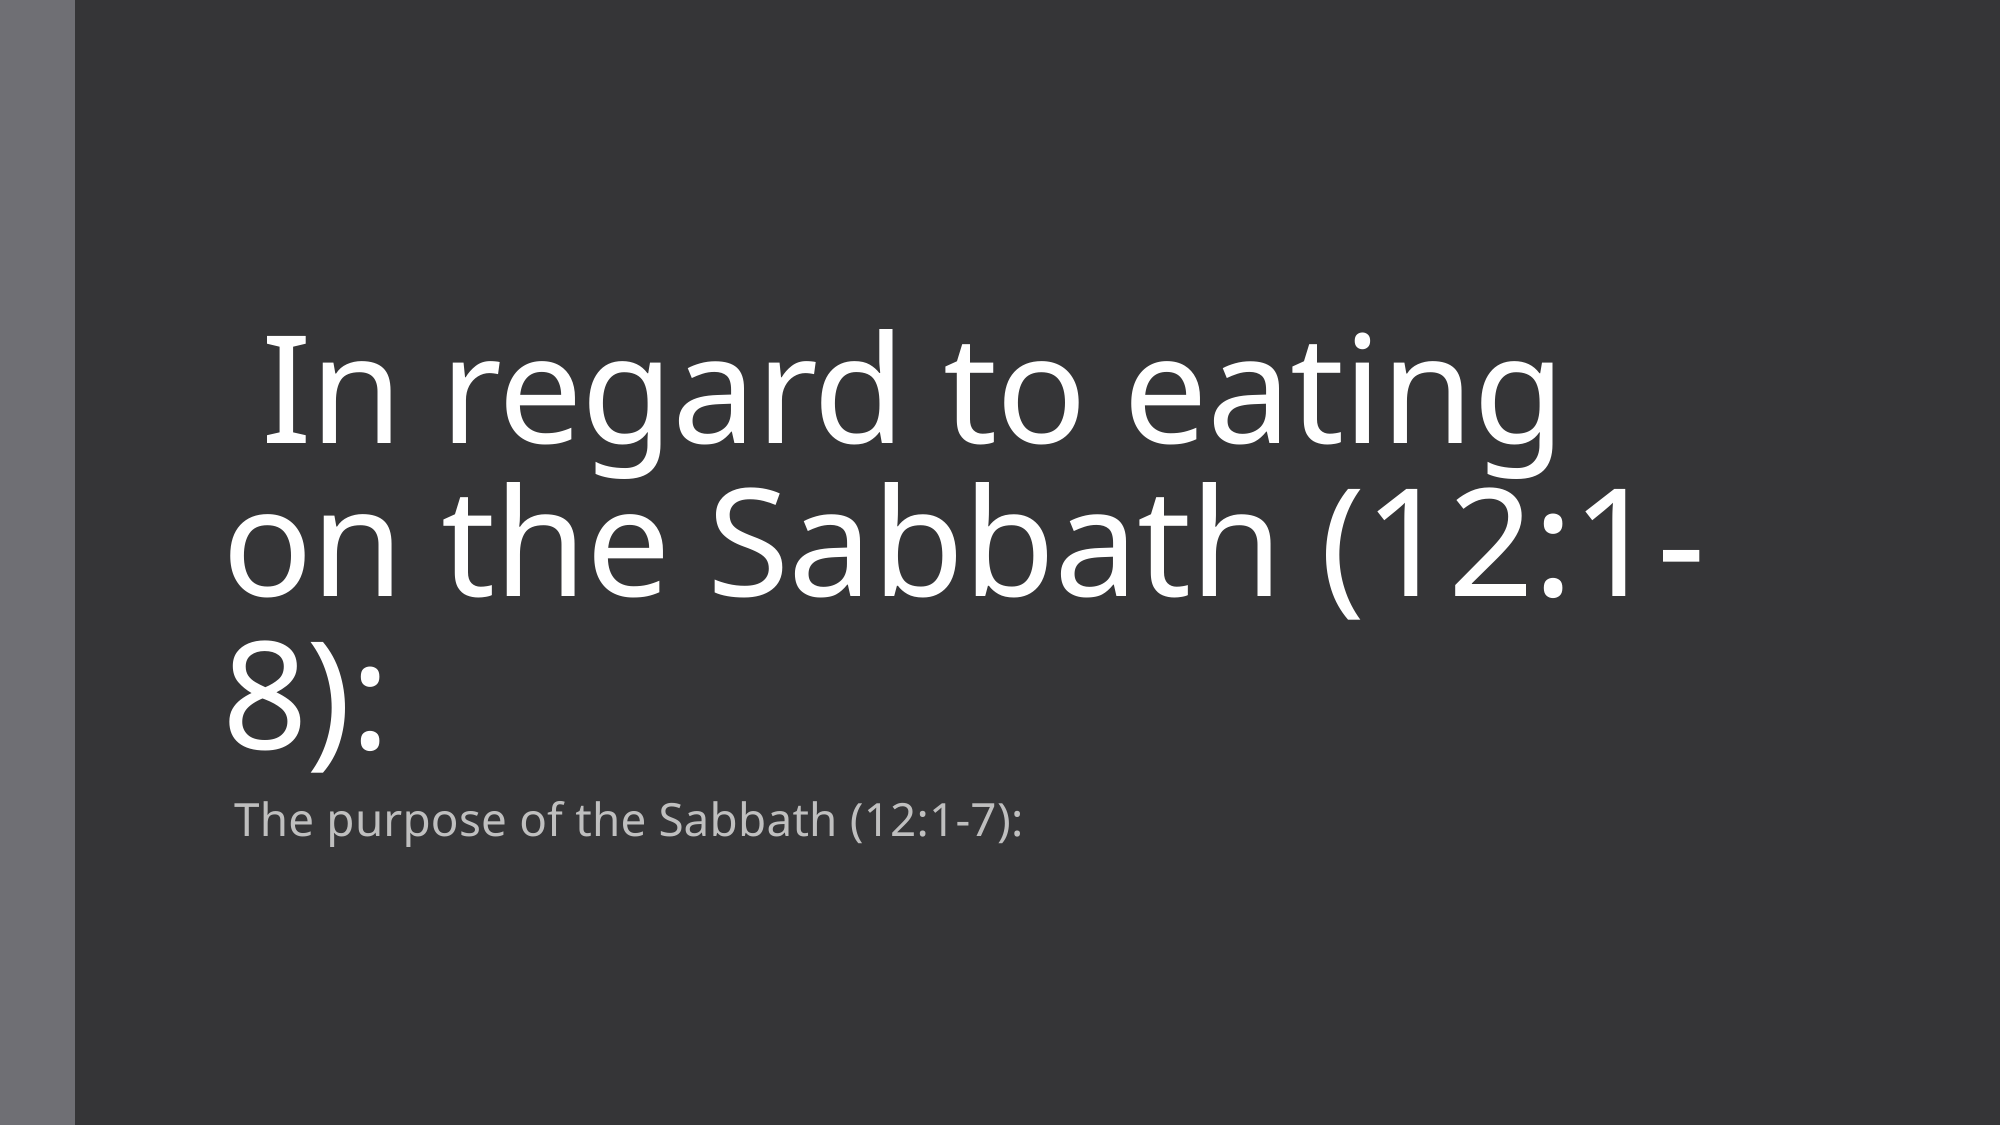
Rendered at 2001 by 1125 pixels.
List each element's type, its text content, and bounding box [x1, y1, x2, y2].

title In regard to eating on the Sabbath (12:1-8): [206, 124, 1752, 787]
subtitle The purpose of the Sabbath (12:1-7): [206, 787, 1752, 1066]
